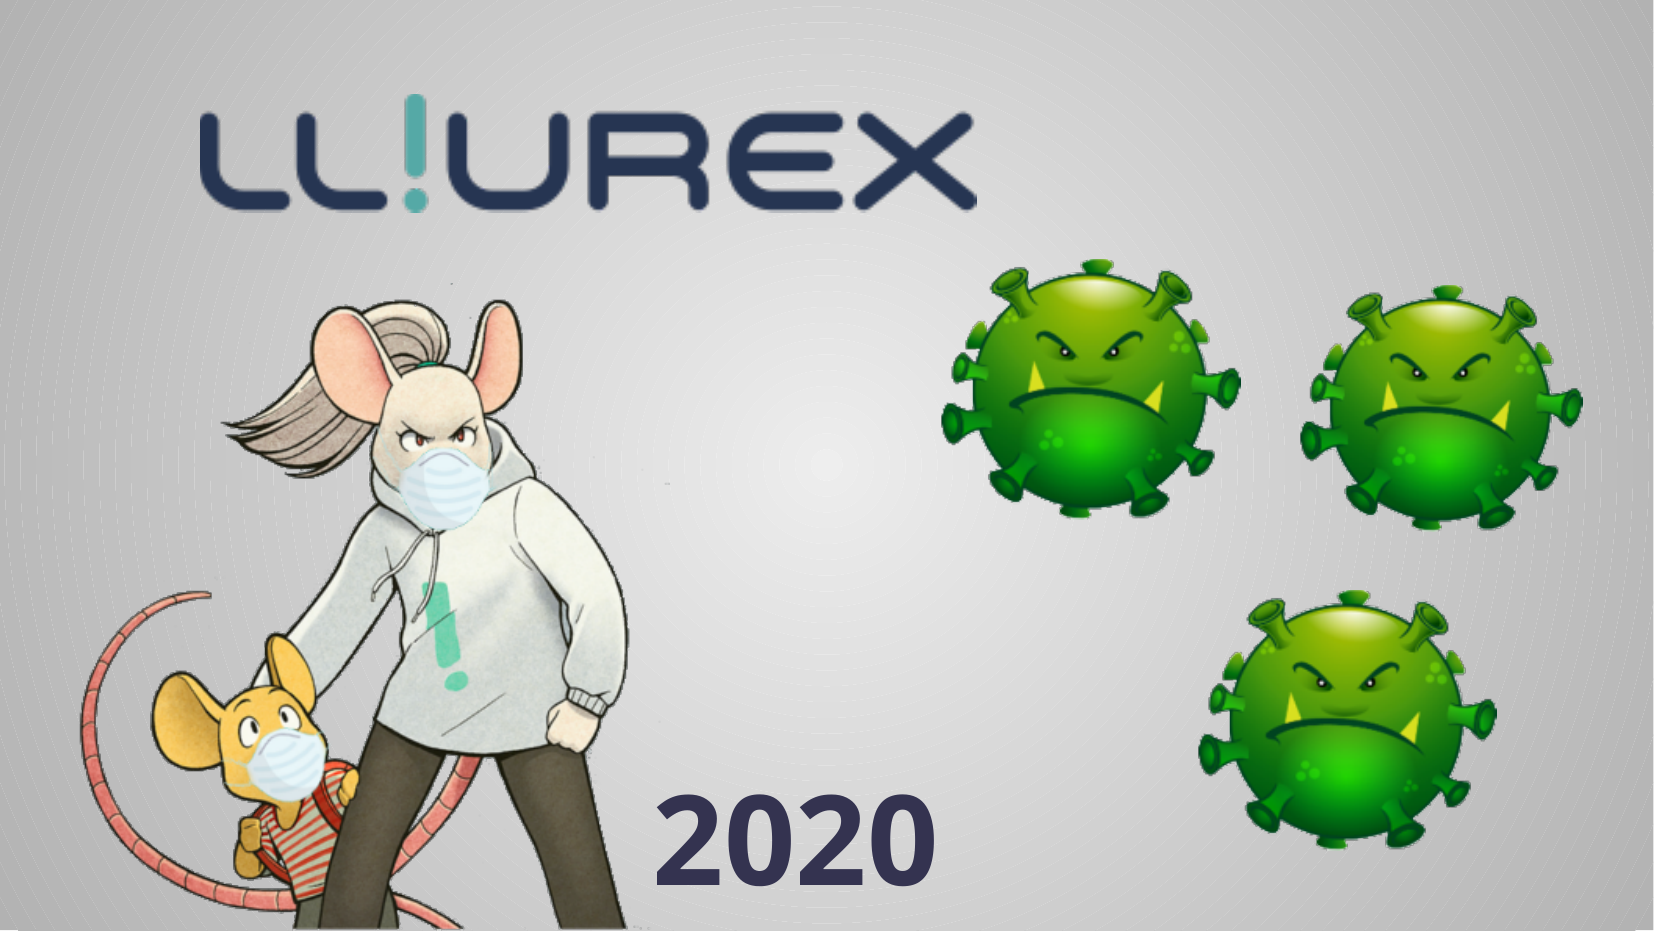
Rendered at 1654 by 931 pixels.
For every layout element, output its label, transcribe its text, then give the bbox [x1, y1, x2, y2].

picture [940, 259, 1241, 520]
picture [1299, 285, 1583, 532]
picture [1197, 590, 1497, 851]
text_box 2020 [637, 744, 1217, 905]
picture [35, 283, 670, 931]
picture [200, 94, 977, 213]
